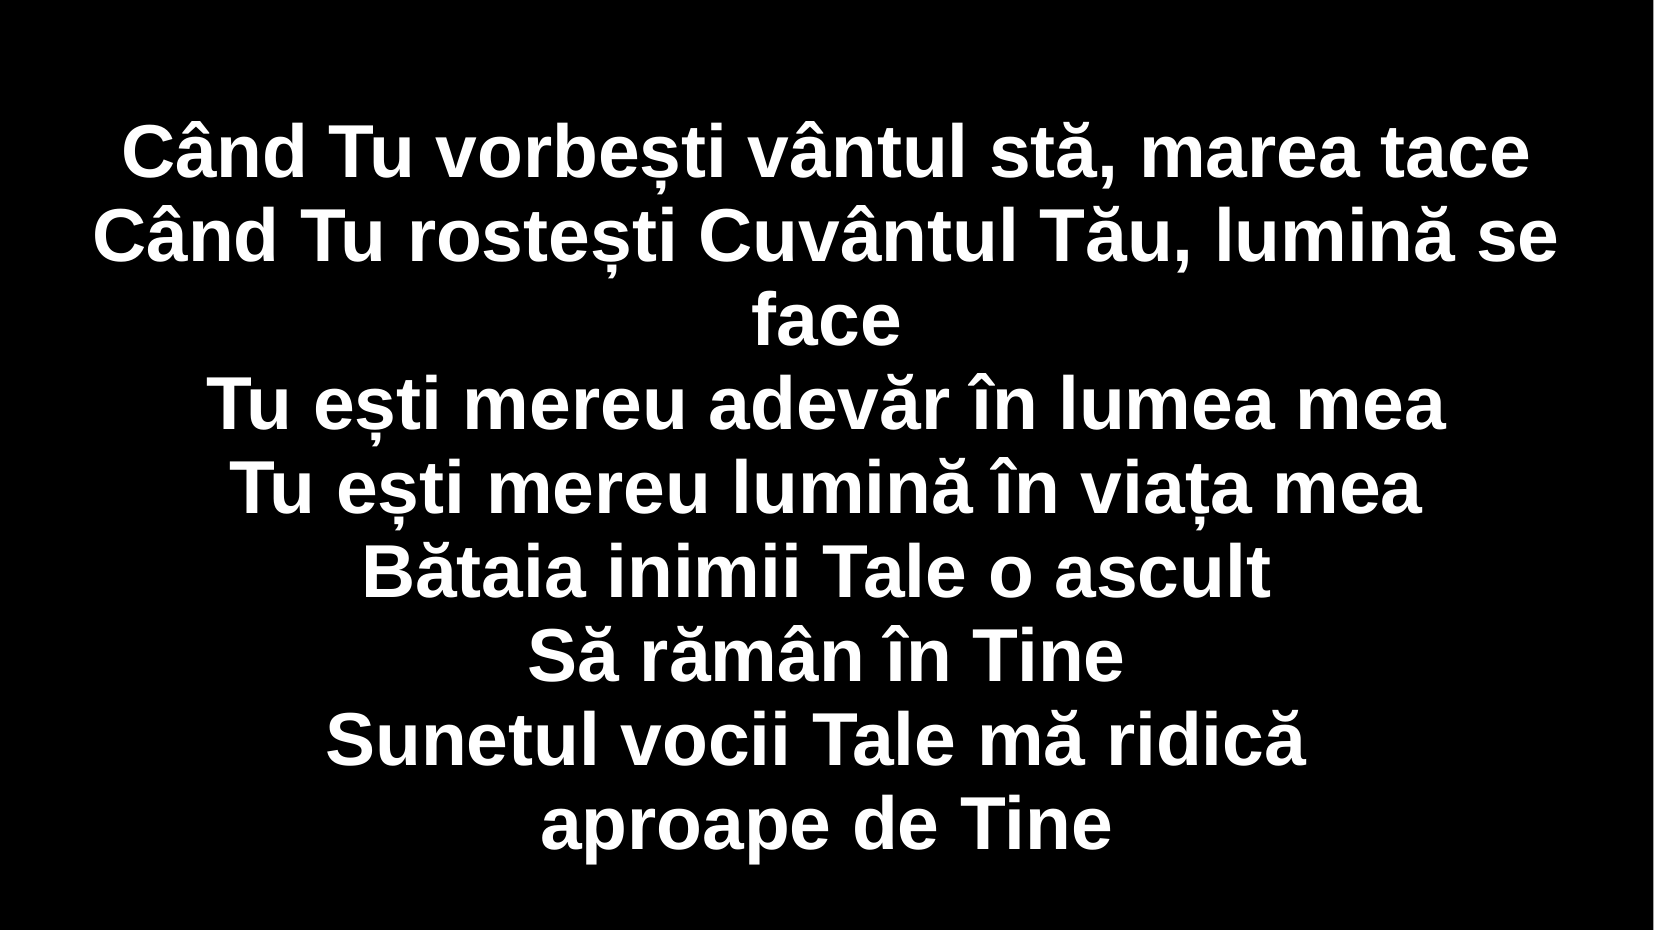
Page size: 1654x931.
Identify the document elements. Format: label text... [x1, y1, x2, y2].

subtitle Când Tu vorbești vântul stă, marea tace Când Tu rostești Cuvântul Tău, lumină se face Tu ești mereu adevăr în lumea mea Tu ești mereu lumină în viața mea Bătaia inimii Tale o ascult Să rămân în Tine Sunetul vocii Tale mă ridică aproape de Tine [82, 109, 1571, 866]
